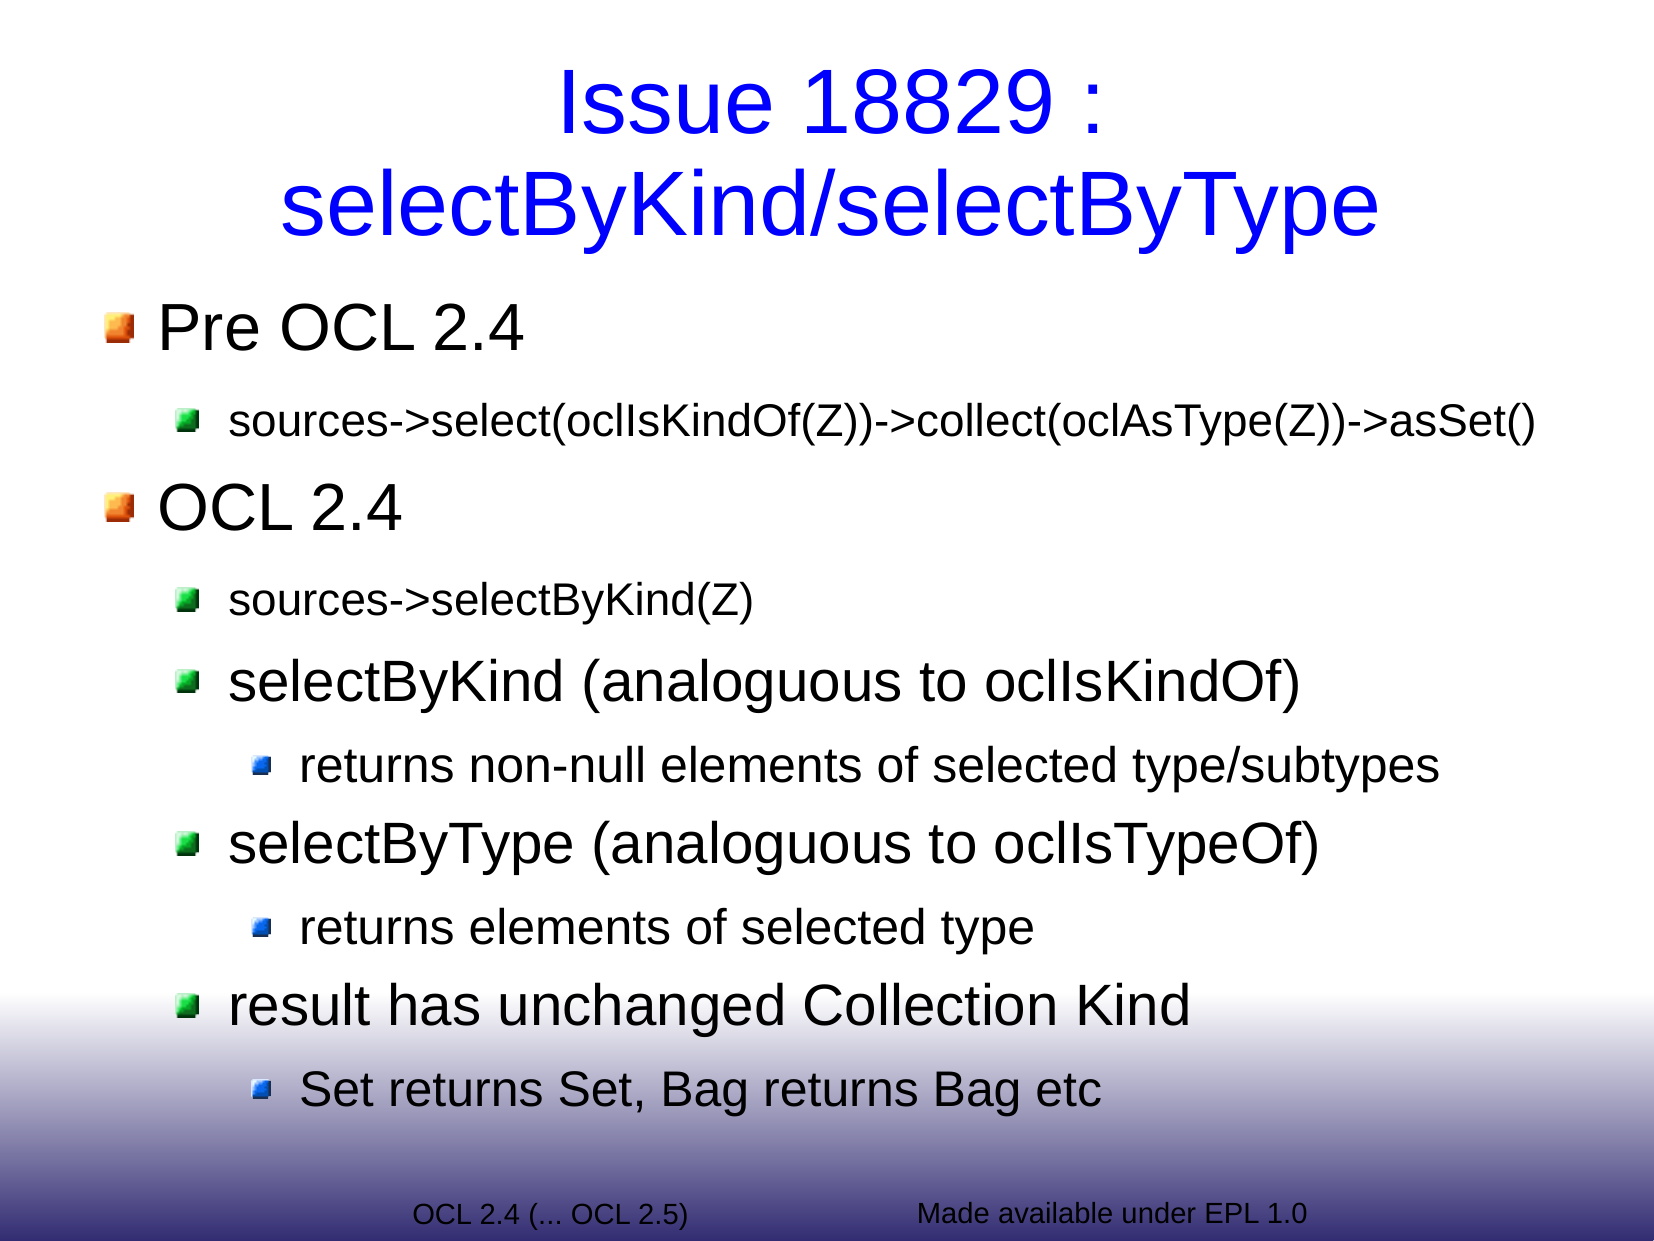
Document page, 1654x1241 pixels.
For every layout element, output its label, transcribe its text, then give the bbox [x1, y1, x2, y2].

list Pre OCL 2.4 sources->select(oclIsKindOf(Z))->collect(oclAsType(Z))->asSet() OCL 2.4 sources->selectByKind(Z) selectByKind (analoguous to oclIsKindOf) returns non-null elements of selected type/subtypes selectByType (analoguous to oclIsTypeOf) returns elements of selected type result has unchanged Collection Kind Set returns Set, Bag returns Bag etc [86, 290, 1575, 1117]
title Issue 18829 : selectByKind/selectByType [9, 49, 1654, 257]
